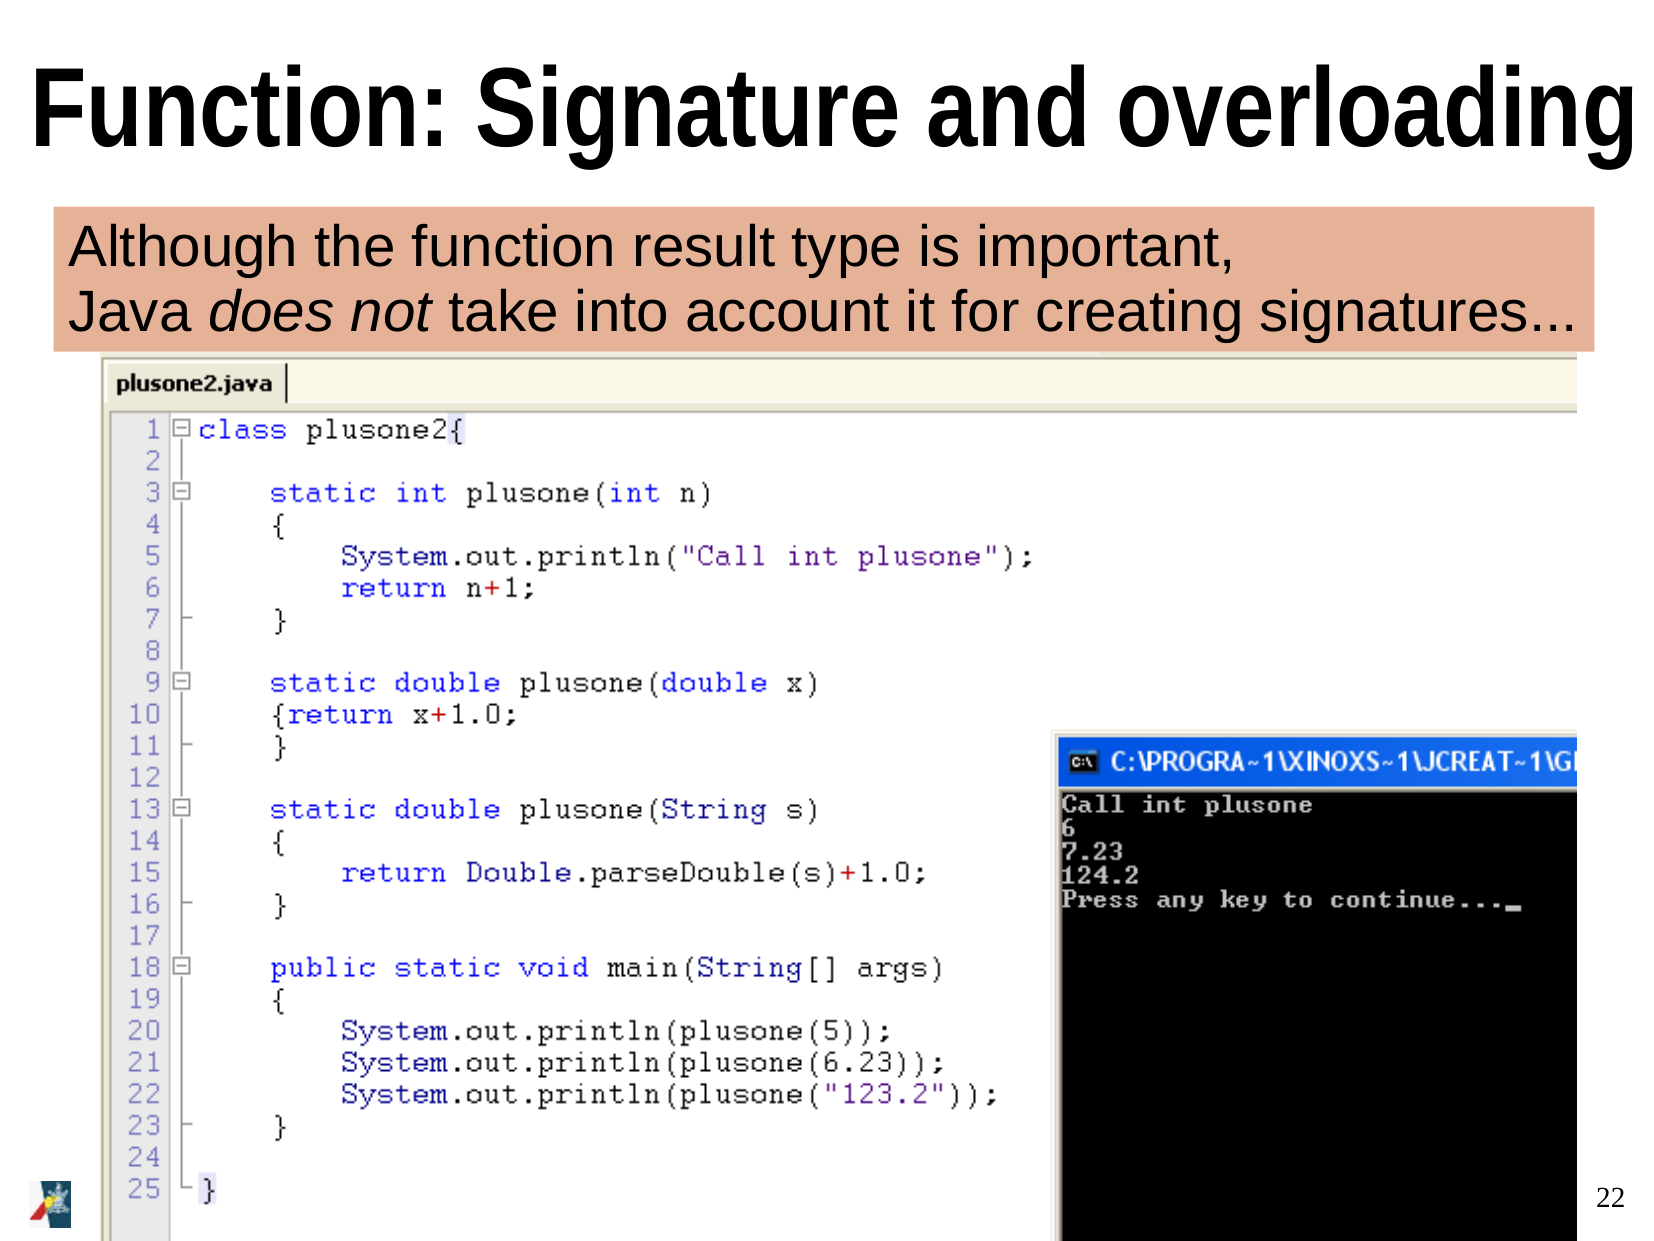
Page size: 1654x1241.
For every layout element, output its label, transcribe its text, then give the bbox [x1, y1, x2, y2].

picture [100, 352, 1577, 1241]
text_box Function: Signature and overloading [15, 33, 1654, 178]
picture [29, 1181, 71, 1228]
text_box Although the function result type is important, Java does not take into account it for creating signatures... [53, 206, 1595, 352]
